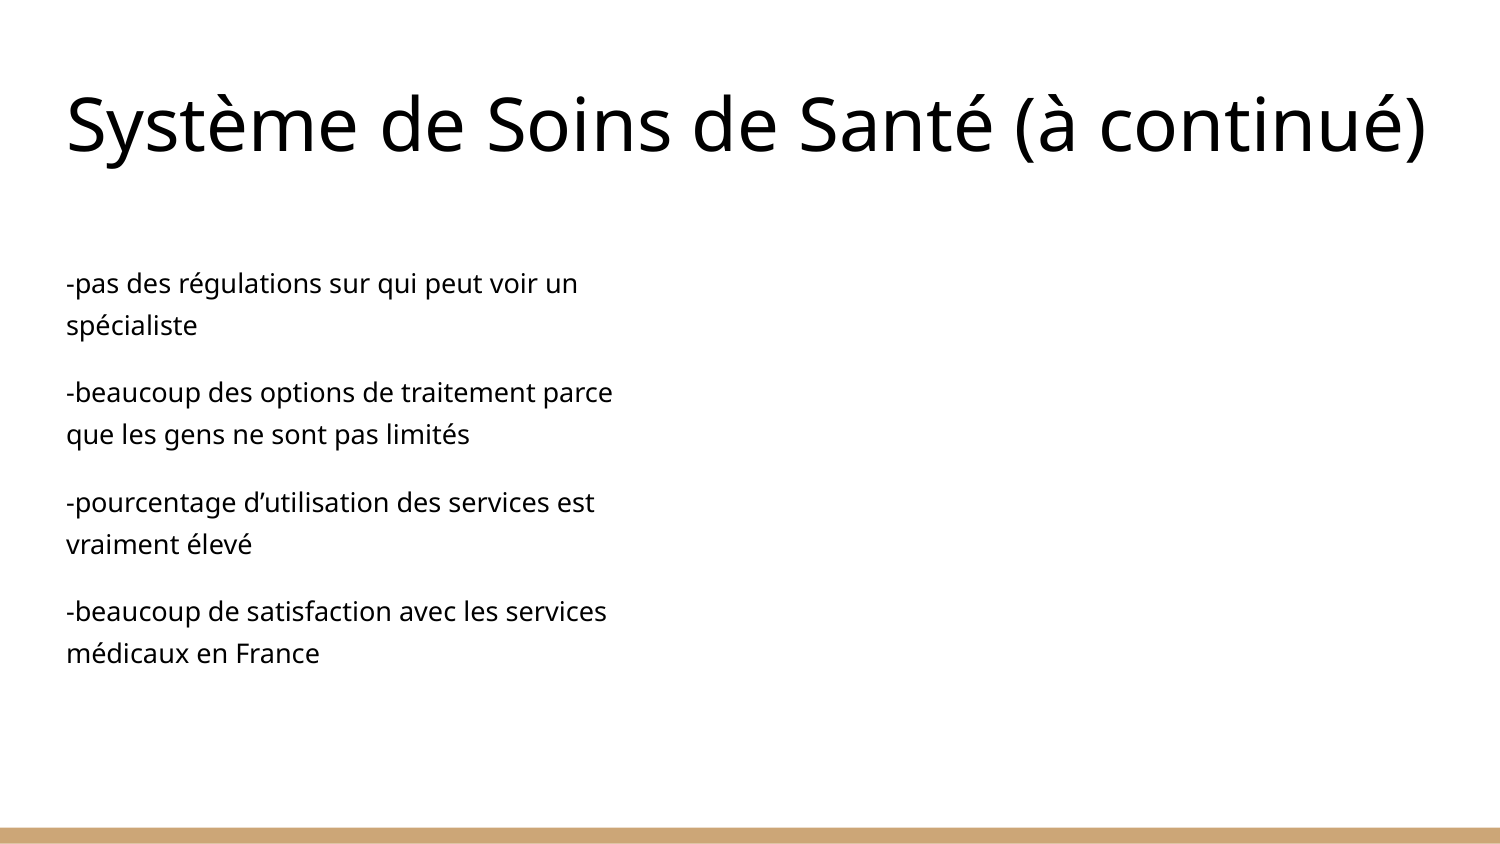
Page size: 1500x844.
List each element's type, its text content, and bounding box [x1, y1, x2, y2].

title Système de Soins de Santé (à continué) [51, 51, 1449, 189]
list -pas des régulations sur qui peut voir un spécialiste -beaucoup des options de traitement parce que les gens ne sont pas limités -pourcentage d’utilisation des services est vraiment élevé -beaucoup de satisfaction avec les services médicaux en France [51, 244, 679, 795]
